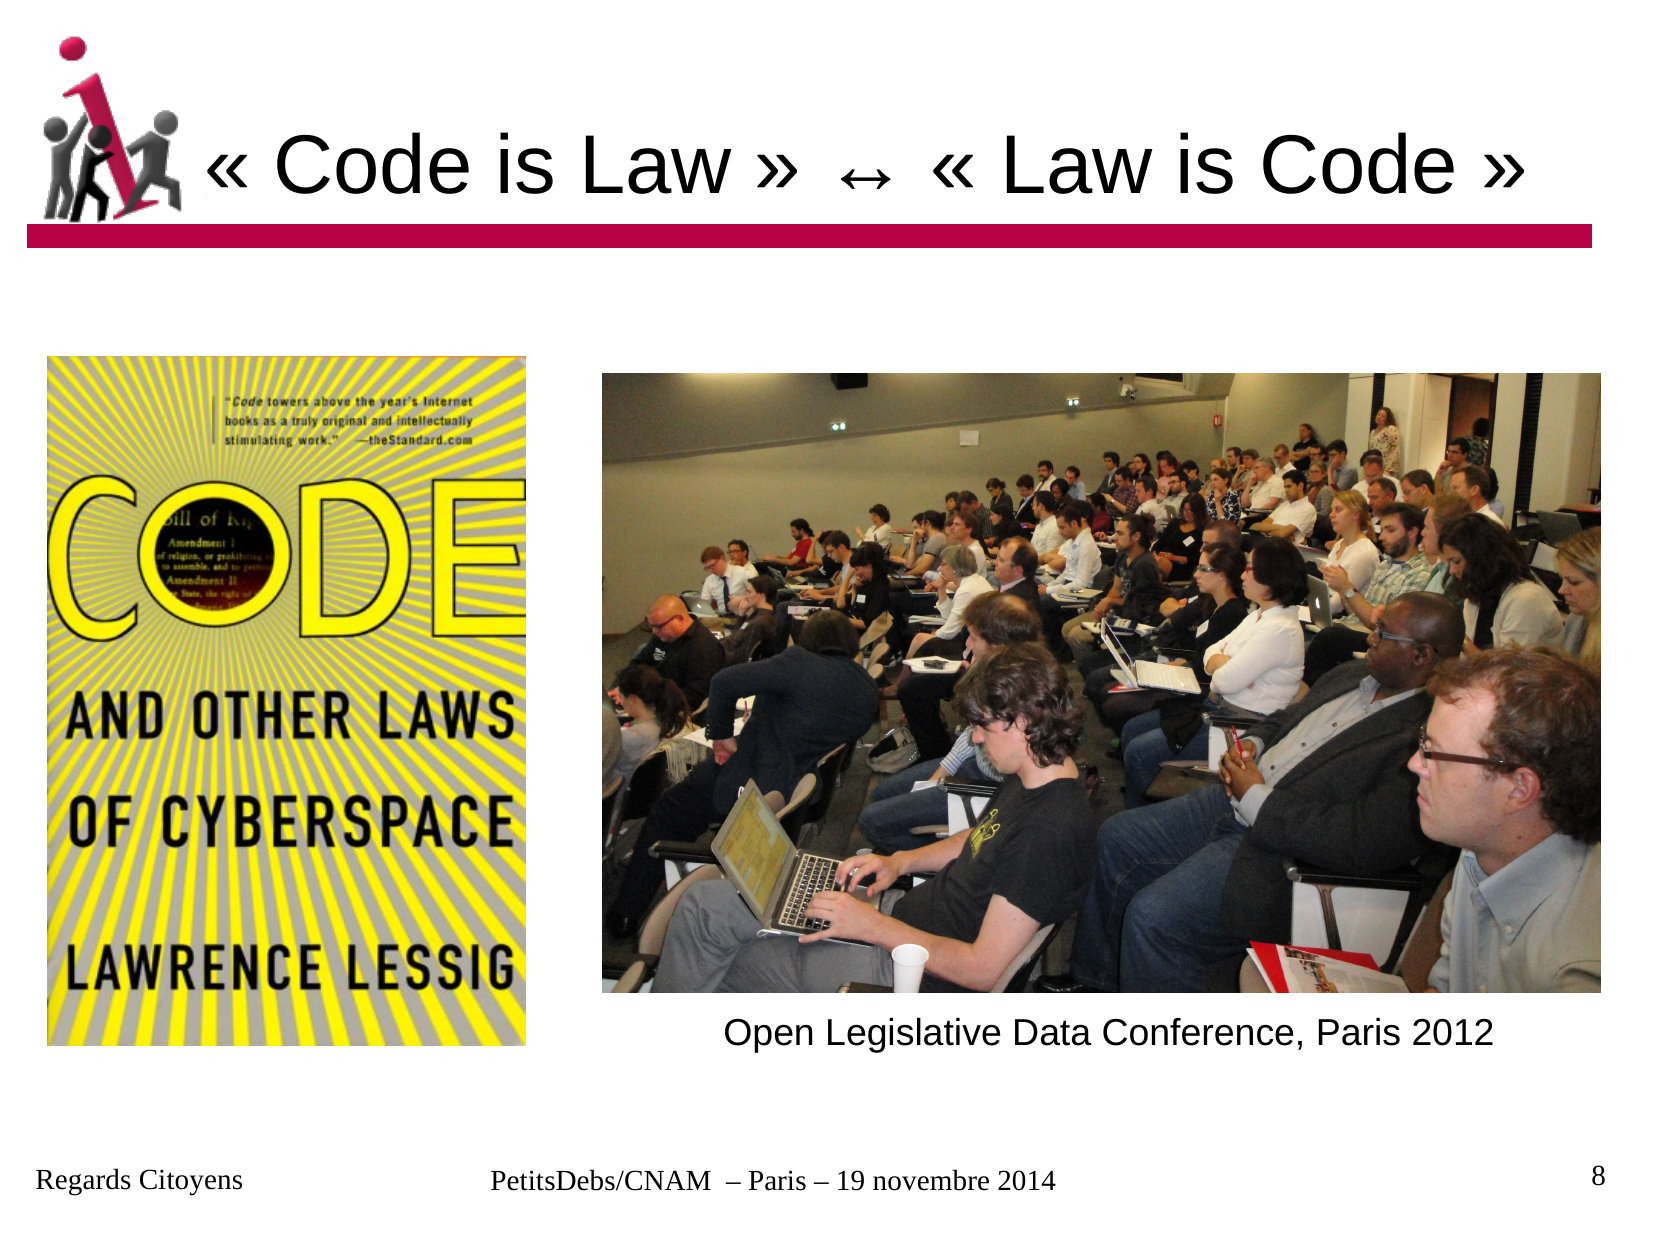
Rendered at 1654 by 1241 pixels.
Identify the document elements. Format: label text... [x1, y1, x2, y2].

picture [47, 356, 526, 1046]
text_box Open Legislative Data Conference, Paris 2012 [708, 1003, 1510, 1061]
title « Code is Law » ↔ « Law is Code » [204, 68, 1593, 261]
picture [602, 373, 1601, 993]
picture [27, 31, 208, 224]
